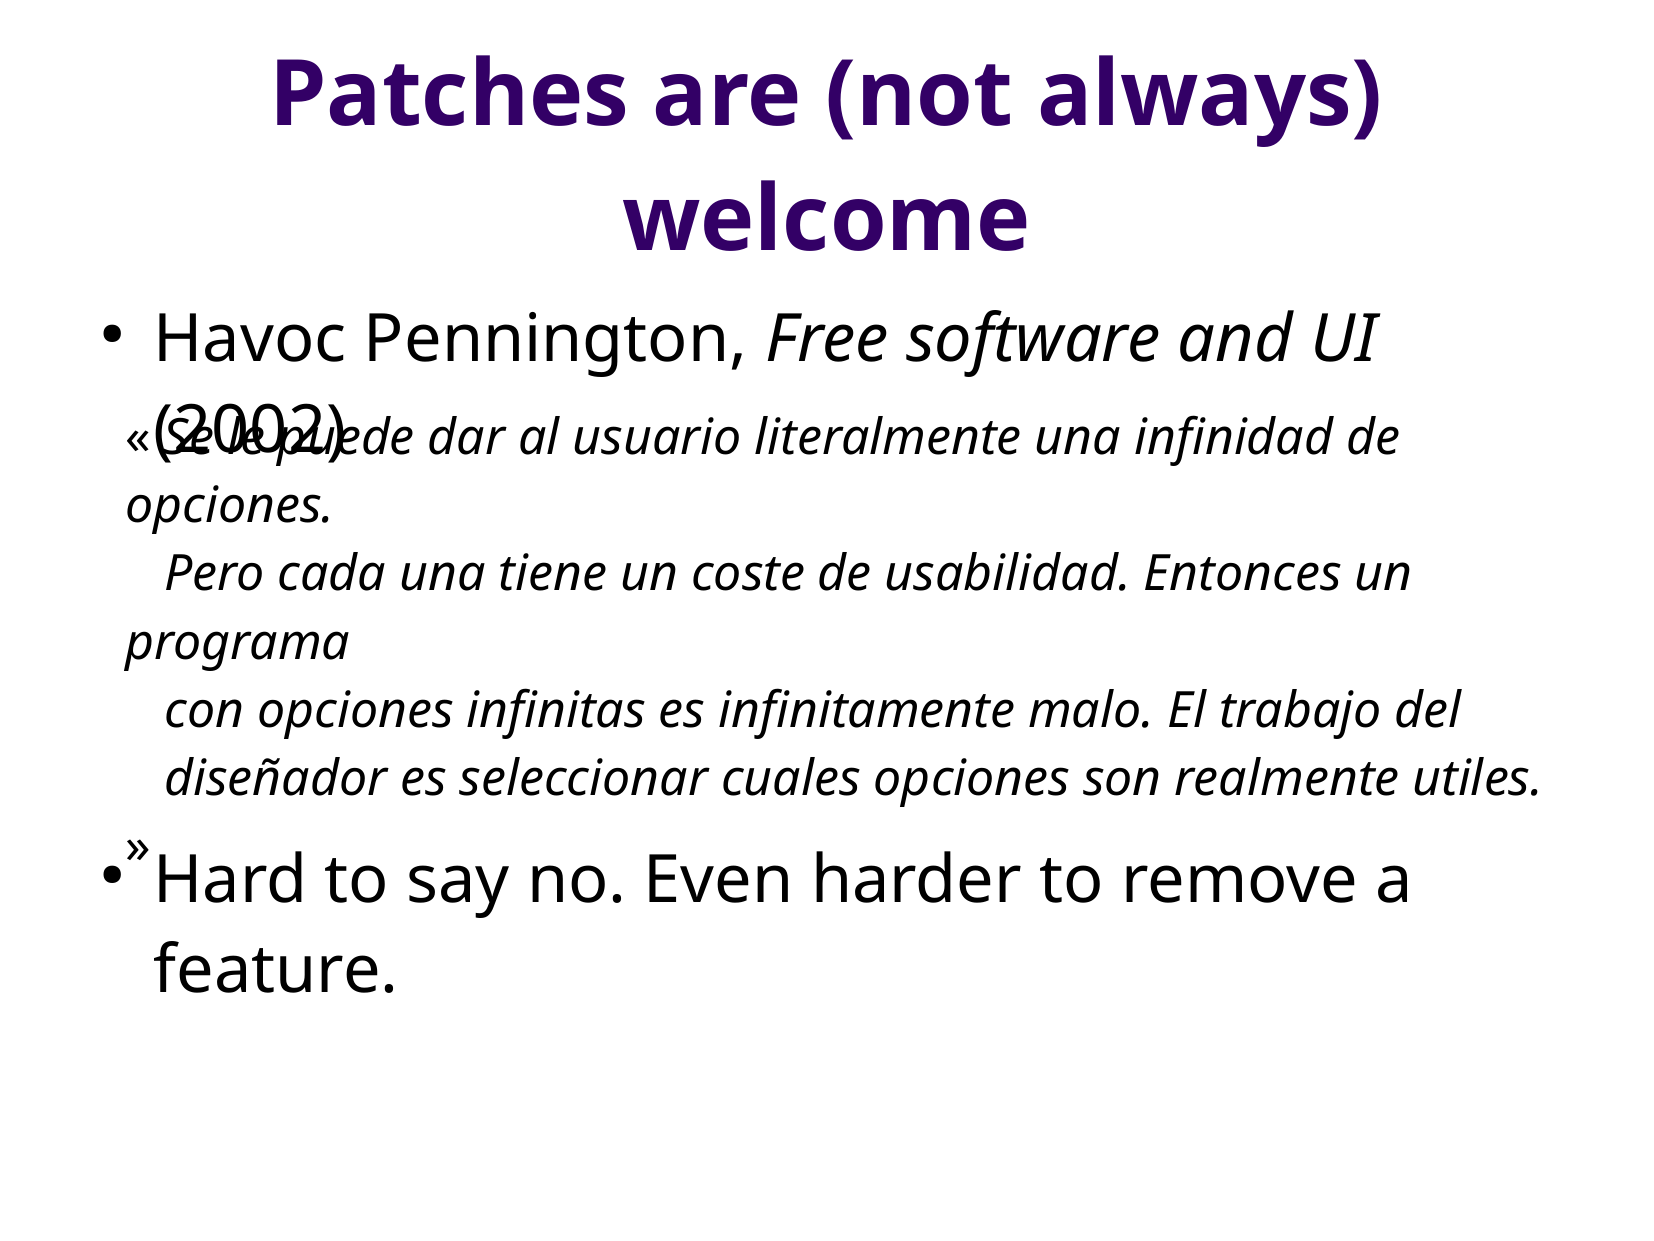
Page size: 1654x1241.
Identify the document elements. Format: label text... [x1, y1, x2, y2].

text_box « Se le puede dar al usuario literalmente una infinidad de opciones. Pero cada una tiene un coste de usabilidad. Entonces un programa con opciones infinitas es infinitamente malo. El trabajo del diseñador es seleccionar cuales opciones son realmente utiles. » [110, 393, 1564, 672]
list Havoc Pennington, Free software and UI (2002) Hard to say no. Even harder to remove a feature. [82, 290, 1571, 1241]
title Patches are (not always) welcome [82, 49, 1571, 257]
